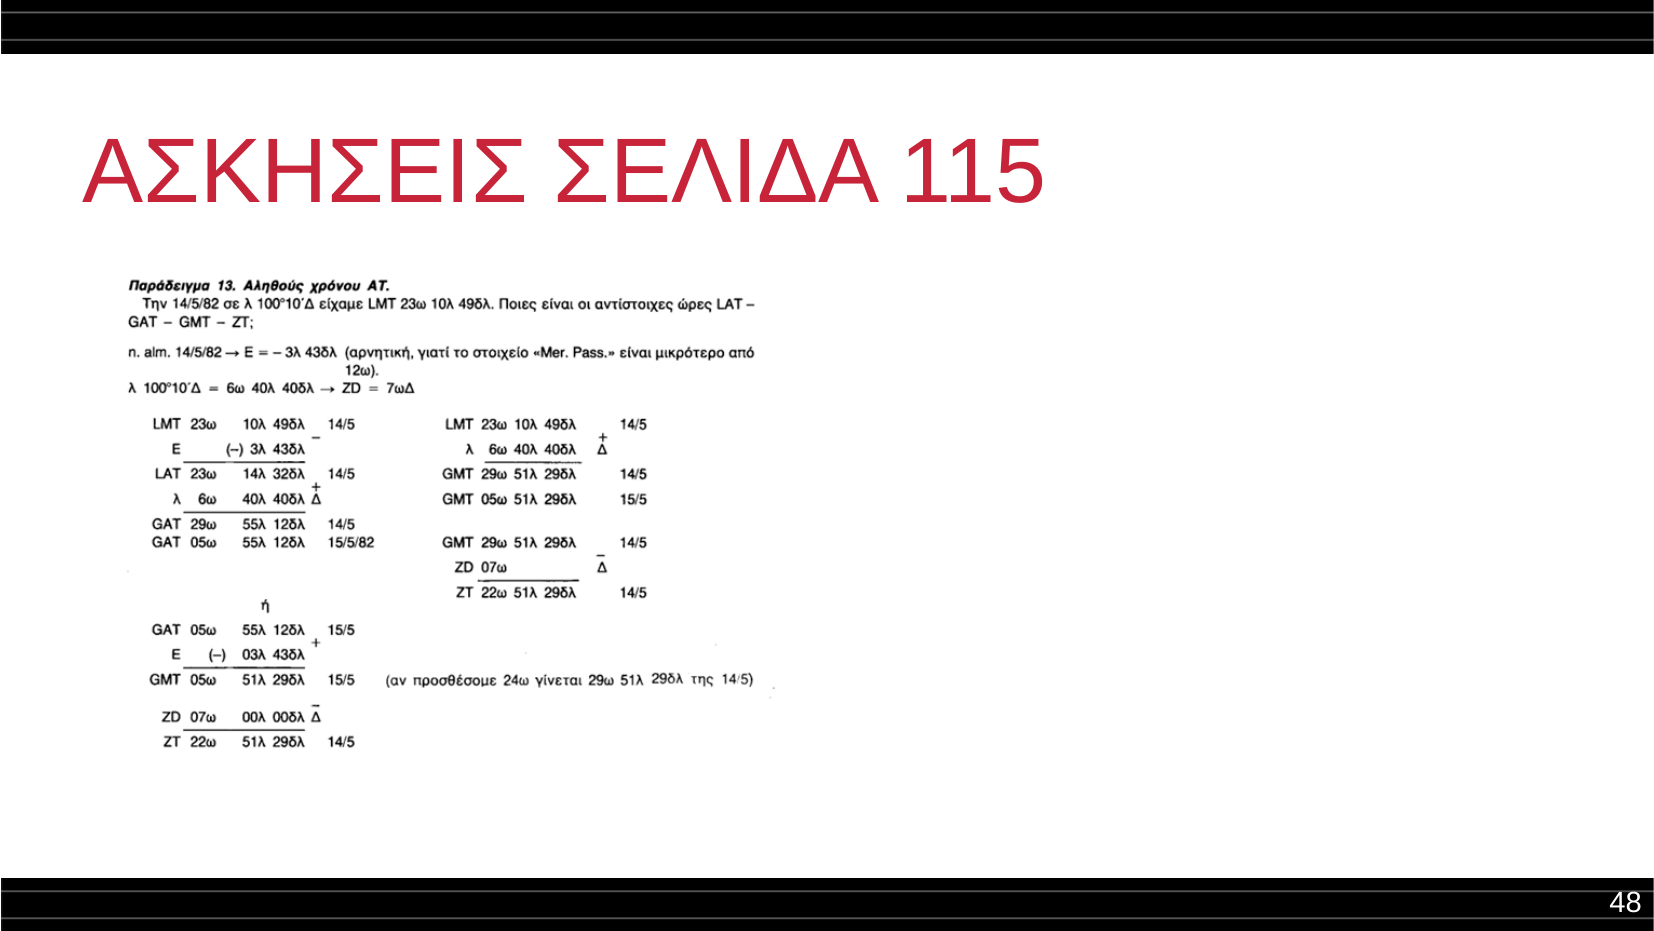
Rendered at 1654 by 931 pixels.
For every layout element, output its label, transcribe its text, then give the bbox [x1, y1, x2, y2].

picture [115, 271, 777, 757]
picture [1, 878, 1654, 931]
title AΣΚΗΣΕΙΣ ΣΕΛΙΔΑ 115 [82, 92, 1571, 249]
picture [1, 0, 1654, 54]
